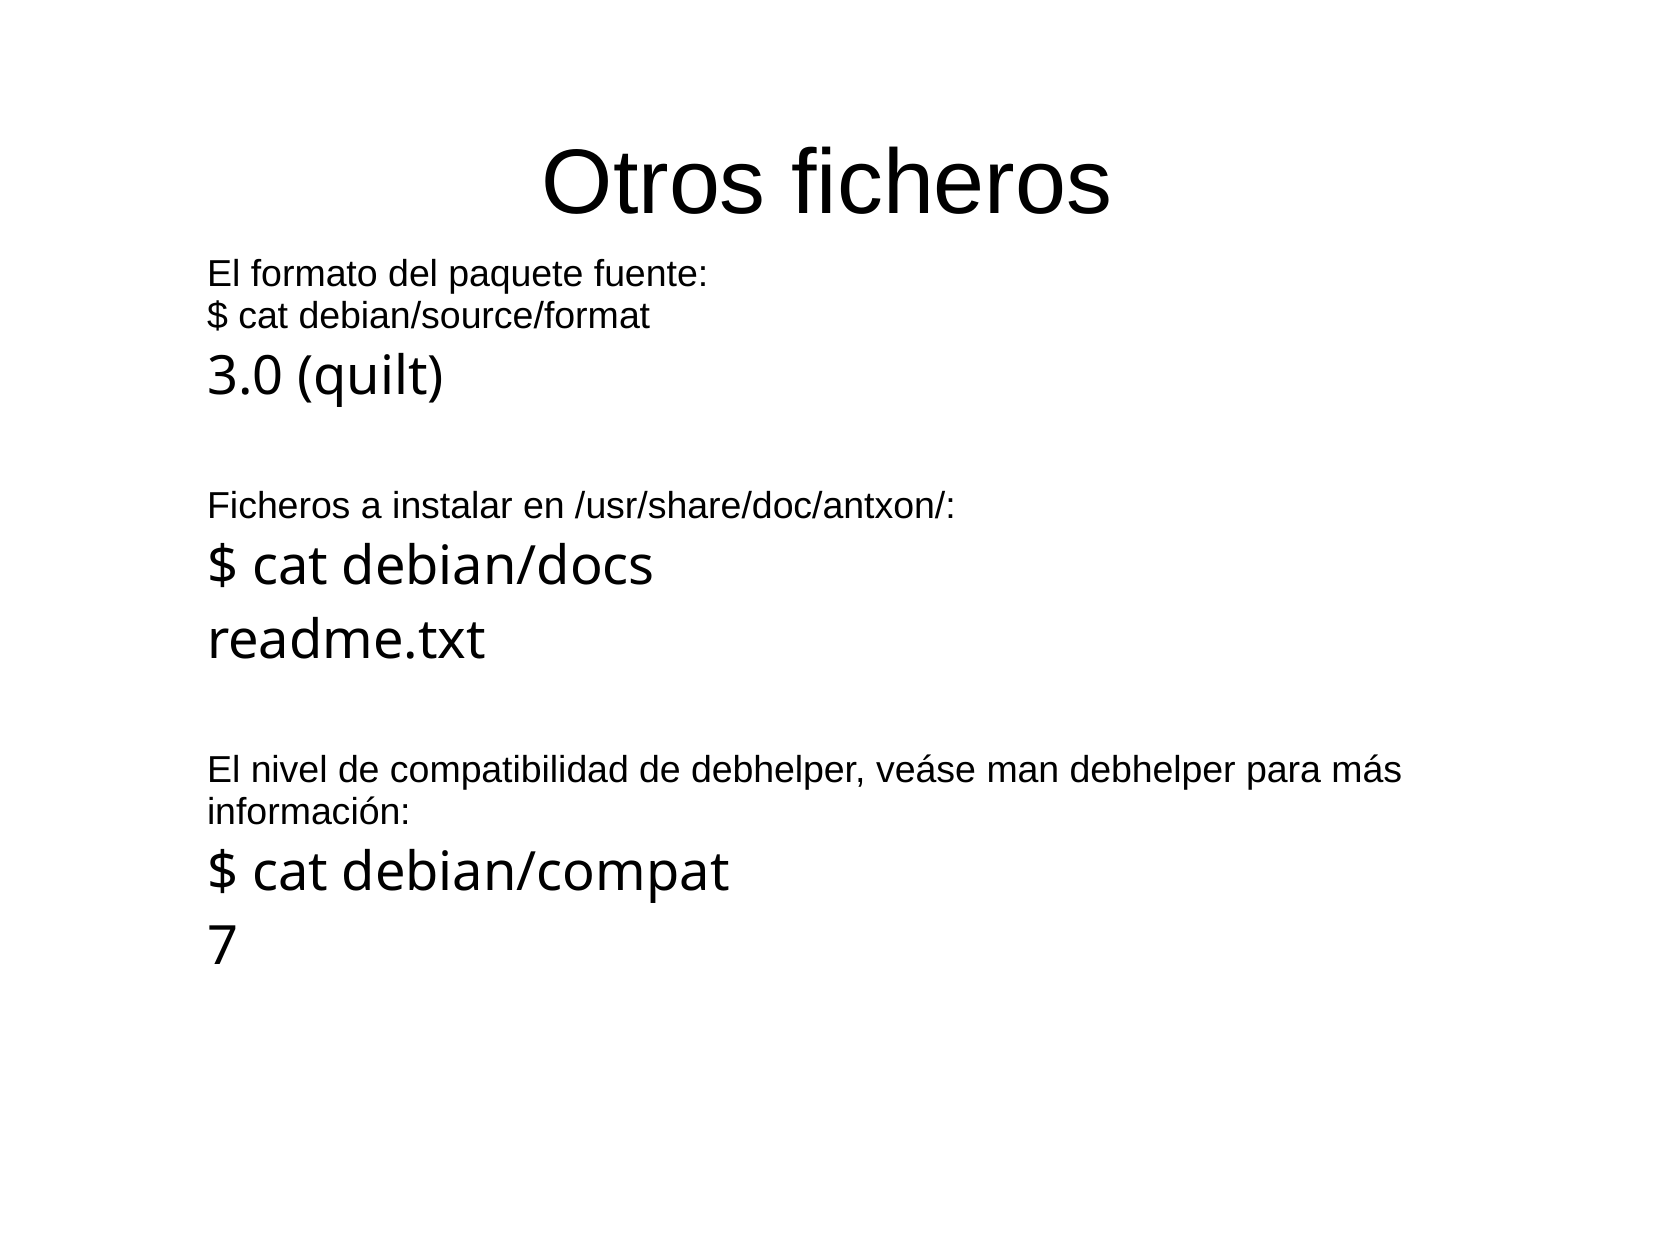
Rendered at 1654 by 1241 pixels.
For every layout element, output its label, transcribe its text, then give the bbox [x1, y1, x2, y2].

title Otros ficheros [121, 102, 1534, 244]
list El formato del paquete fuente: $ cat debian/source/format 3.0 (quilt) Ficheros a instalar en /usr/share/doc/antxon/: $ cat debian/docs readme.txt El nivel de compatibilidad de debhelper, veáse man debhelper para más información: $ cat debian/compat 7 [121, 244, 1534, 1127]
